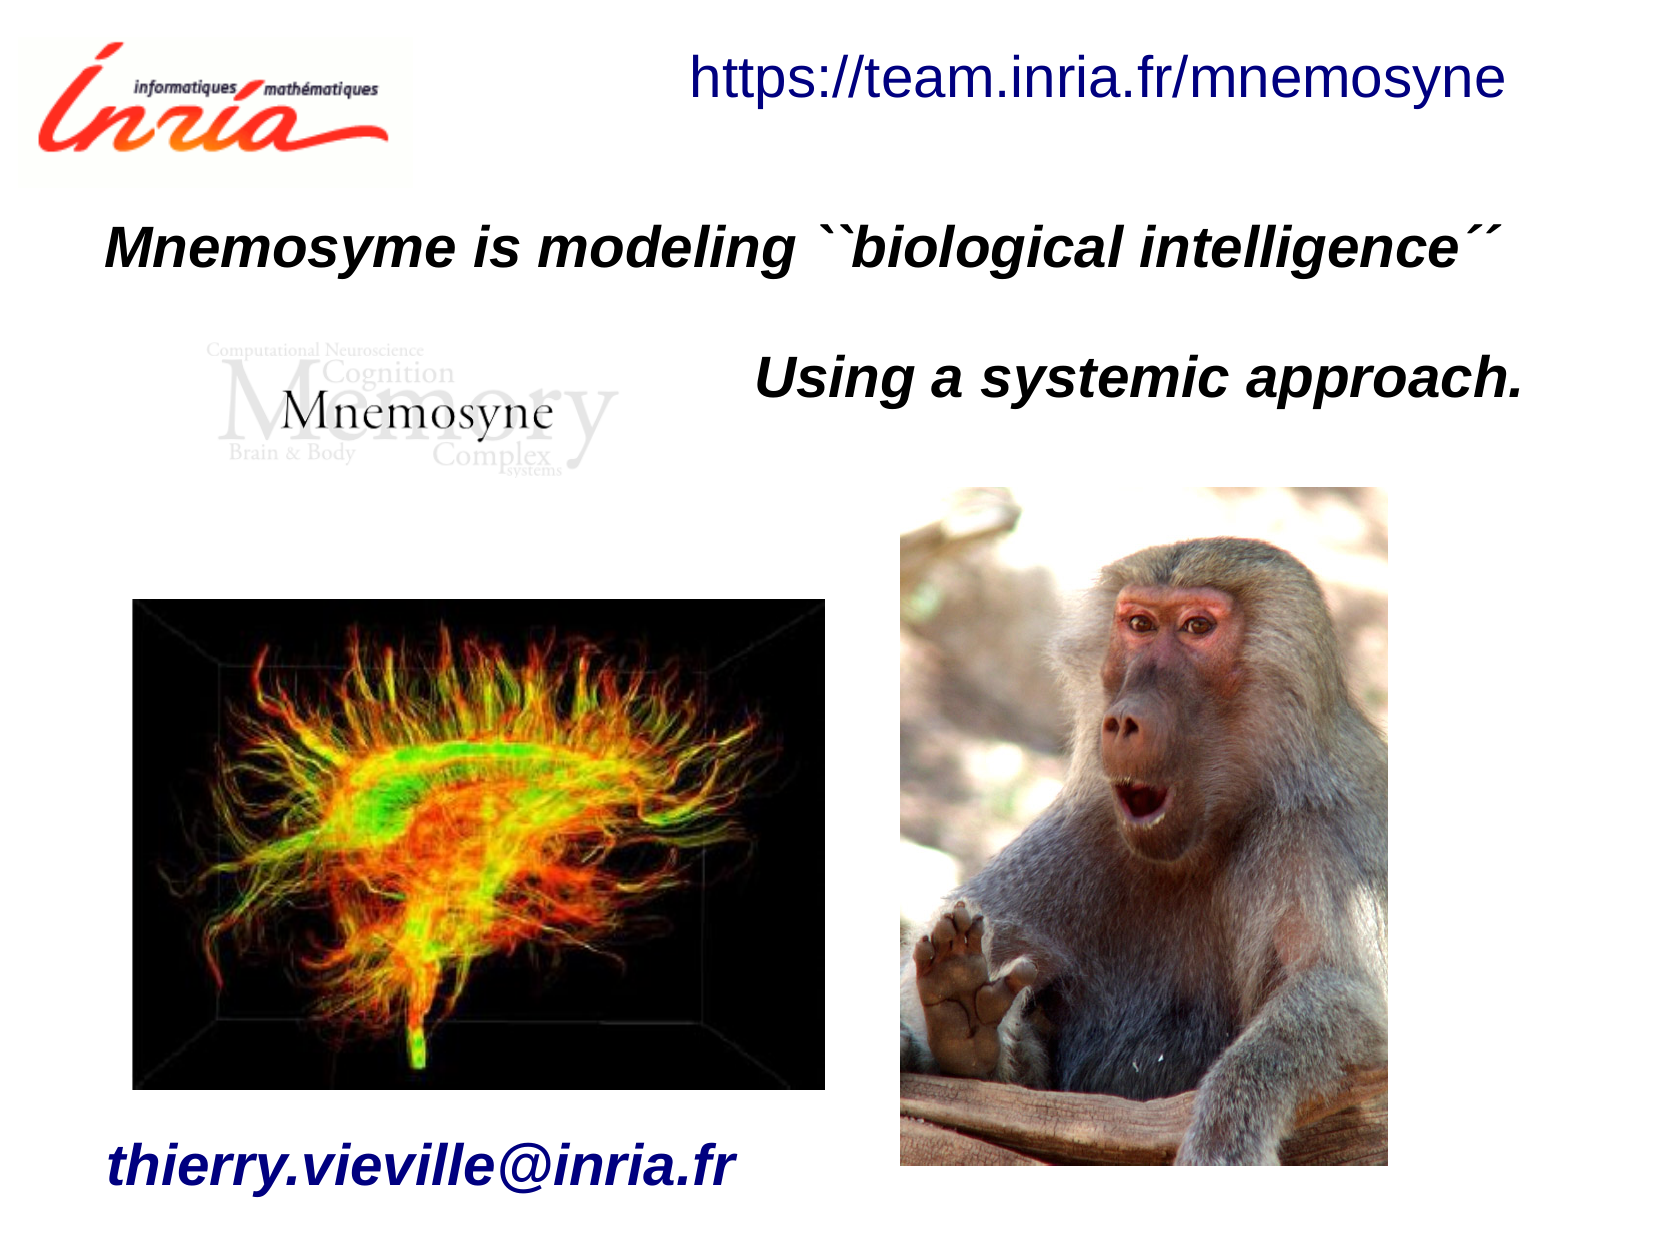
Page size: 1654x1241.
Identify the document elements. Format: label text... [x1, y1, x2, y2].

picture [900, 487, 1388, 1166]
text_box https://team.inria.fr/mnemosyne [675, 37, 1576, 118]
picture [200, 337, 638, 478]
picture [18, 37, 413, 188]
picture [131, 599, 826, 1090]
text_box Mnemosyme is modeling ``biological intelligence´´ Using a systemic approach. [89, 207, 1541, 808]
text_box thierry.vieville@inria.fr [75, 1125, 788, 1205]
